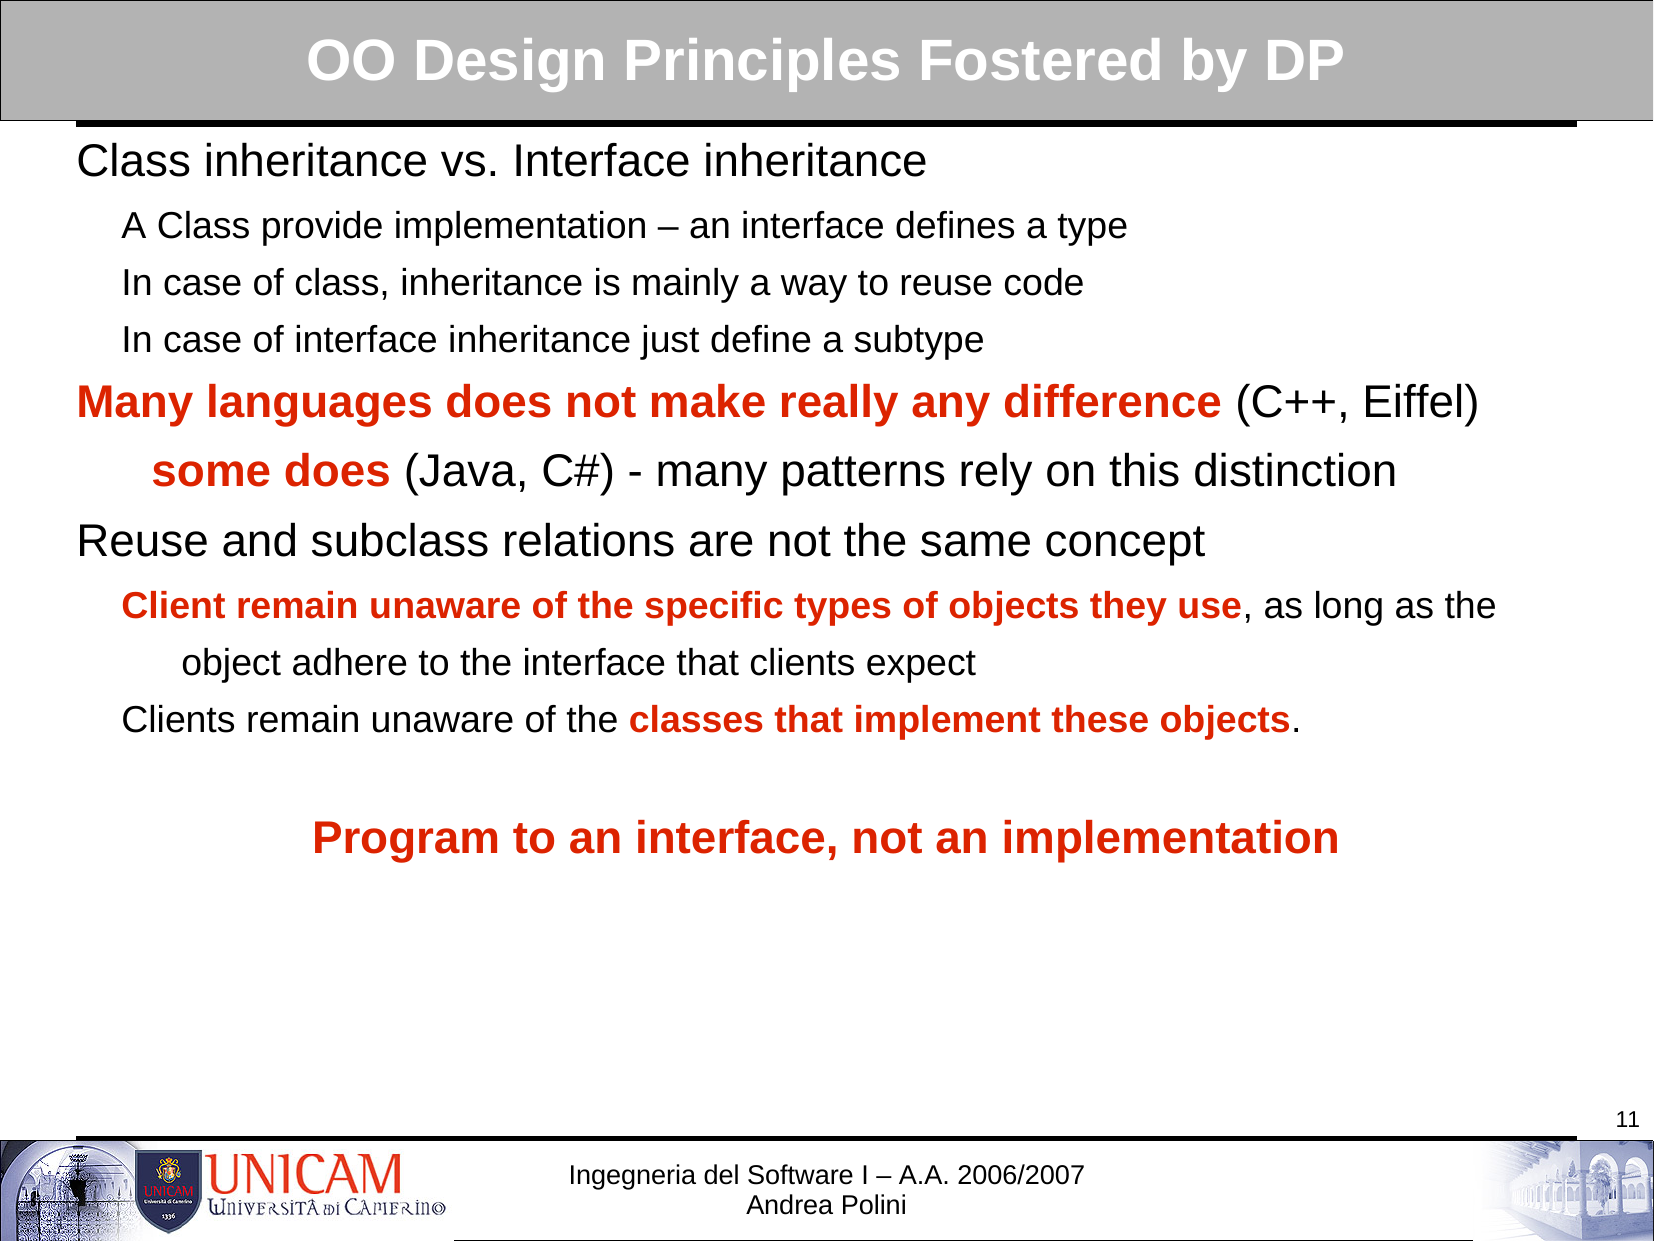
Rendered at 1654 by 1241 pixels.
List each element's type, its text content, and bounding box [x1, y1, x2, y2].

picture [0, 1141, 454, 1241]
picture [1473, 1141, 1654, 1241]
list Class inheritance vs. Interface inheritance A Class provide implementation – an interface defines a type In case of class, inheritance is mainly a way to reuse code In case of interface inheritance just define a subtype Many languages does not make really any difference (C++, Eiffel) some does (Java, C#) - many patterns rely on this distinction Reuse and subclass relations are not the same concept Client remain unaware of the specific types of objects they use, as long as the object adhere to the interface that clients expect Clients remain unaware of the classes that implement these objects. Program to an interface, not an implementation [76, 135, 1577, 1068]
title OO Design Principles Fostered by DP [0, 0, 1653, 121]
